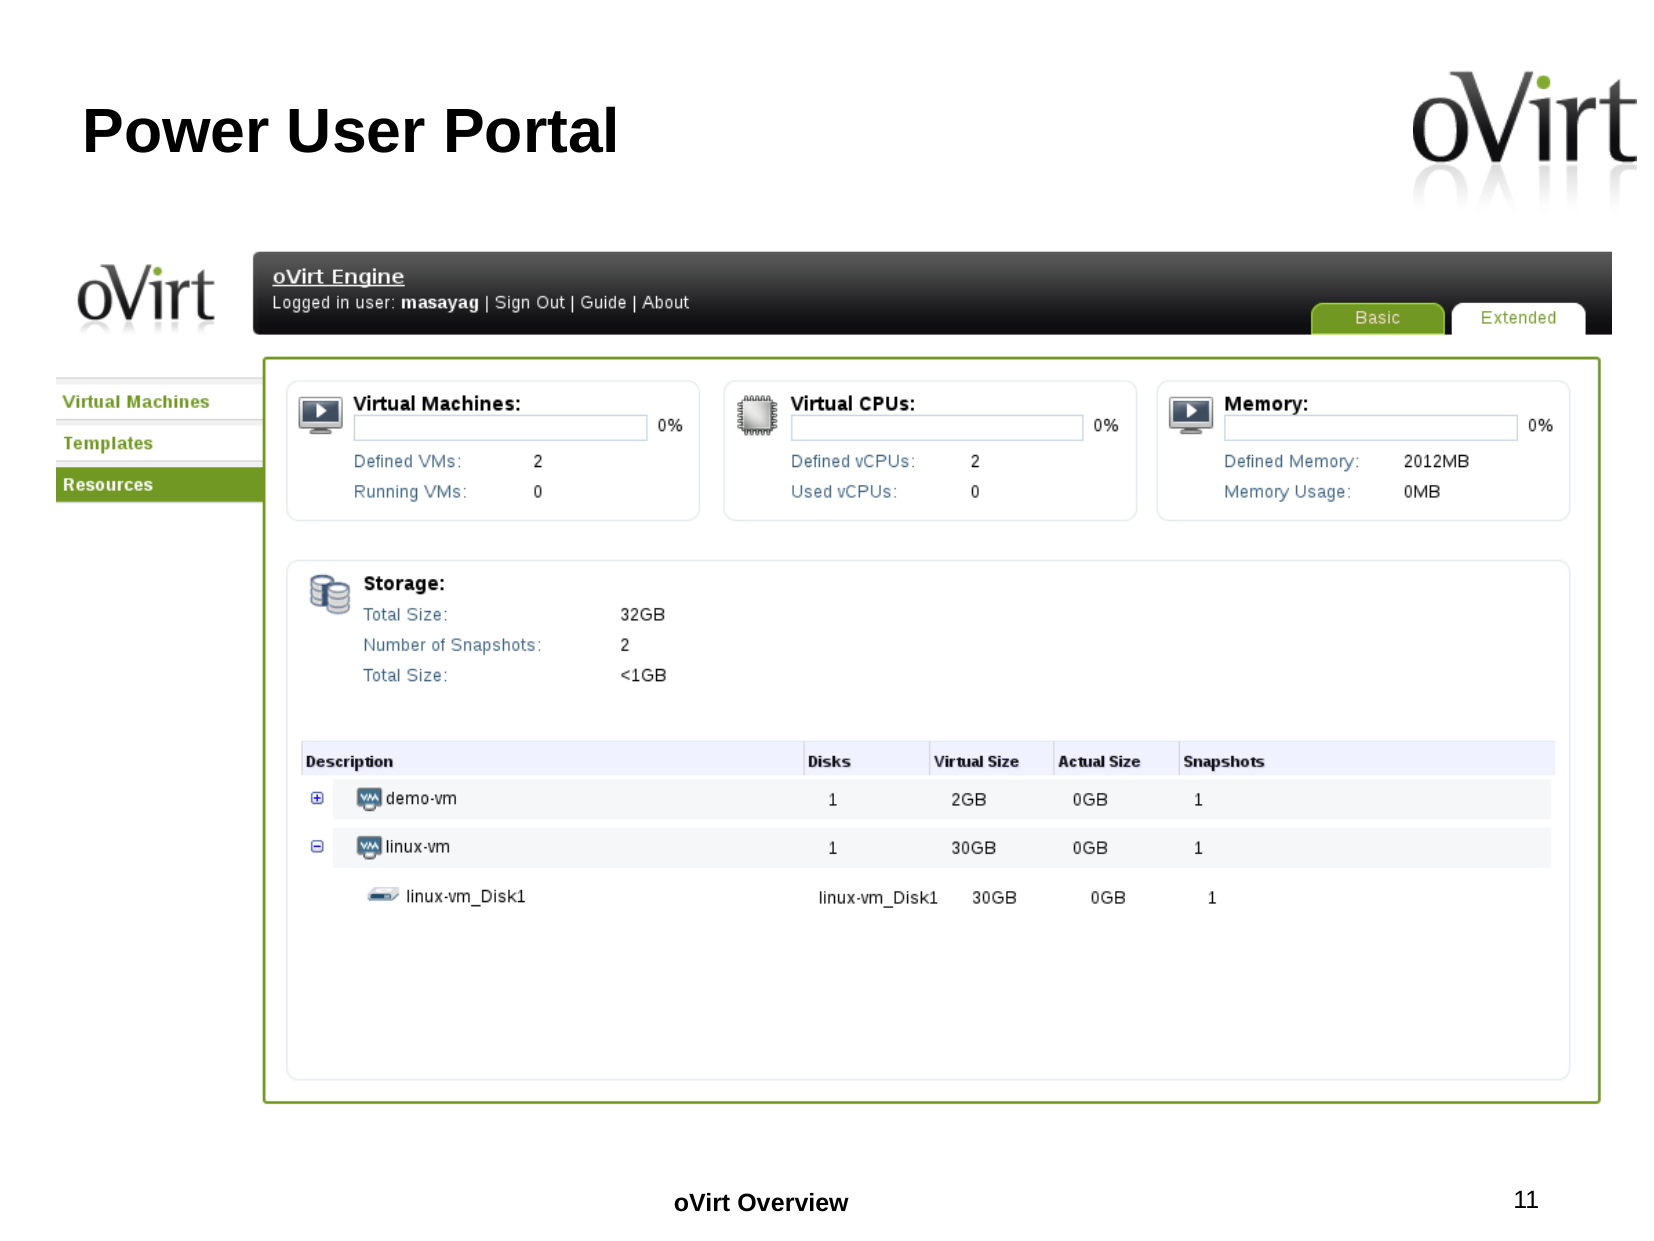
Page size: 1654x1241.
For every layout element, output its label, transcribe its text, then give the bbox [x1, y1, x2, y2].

title Power User Portal [82, 37, 1571, 226]
picture [1571, 63, 1637, 212]
picture [56, 234, 1612, 1111]
